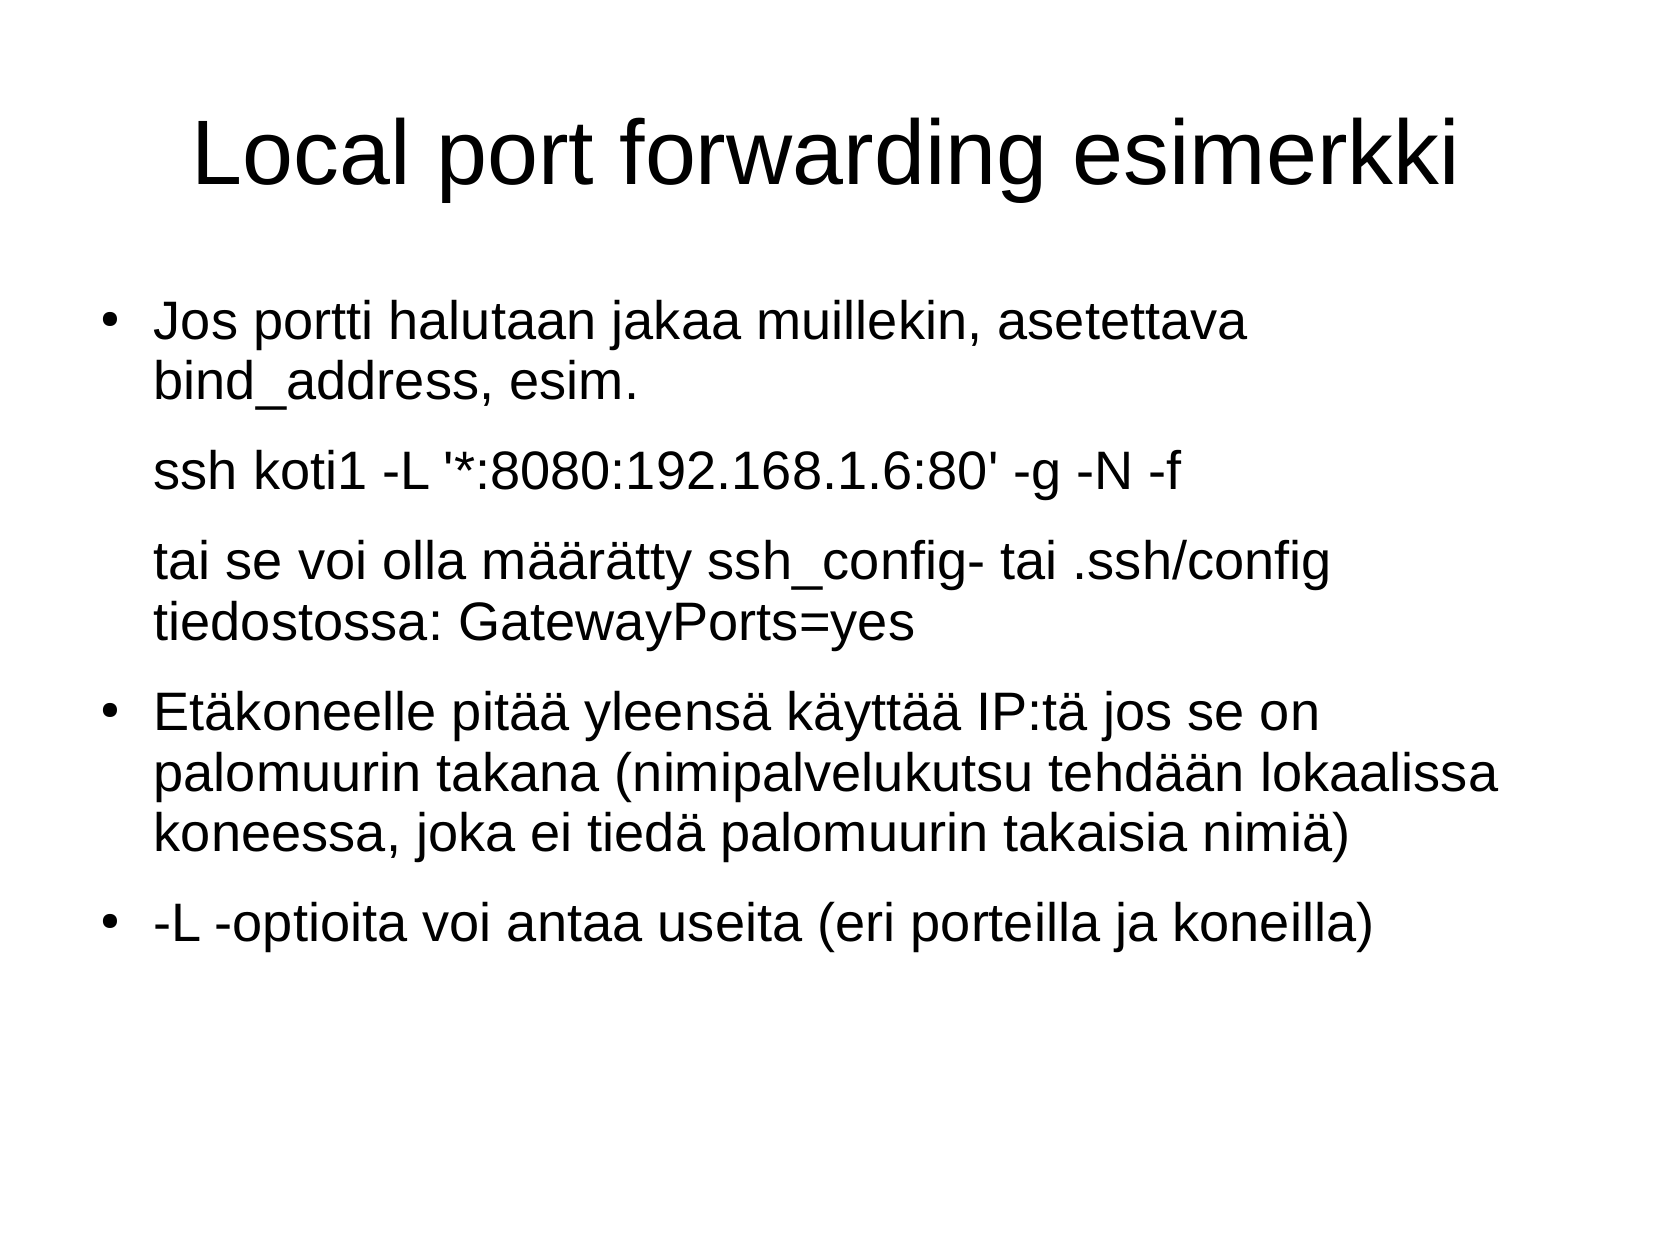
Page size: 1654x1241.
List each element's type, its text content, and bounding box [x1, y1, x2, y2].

title Local port forwarding esimerkki [82, 49, 1571, 257]
list Jos portti halutaan jakaa muillekin, asetettava bind_address, esim. ssh koti1 -L '*:8080:192.168.1.6:80' -g -N -f tai se voi olla määrätty ssh_config- tai .ssh/config tiedostossa: GatewayPorts=yes Etäkoneelle pitää yleensä käyttää IP:tä jos se on palomuurin takana (nimipalvelukutsu tehdään lokaalissa koneessa, joka ei tiedä palomuurin takaisia nimiä) -L -optioita voi antaa useita (eri porteilla ja koneilla) [82, 290, 1571, 1010]
